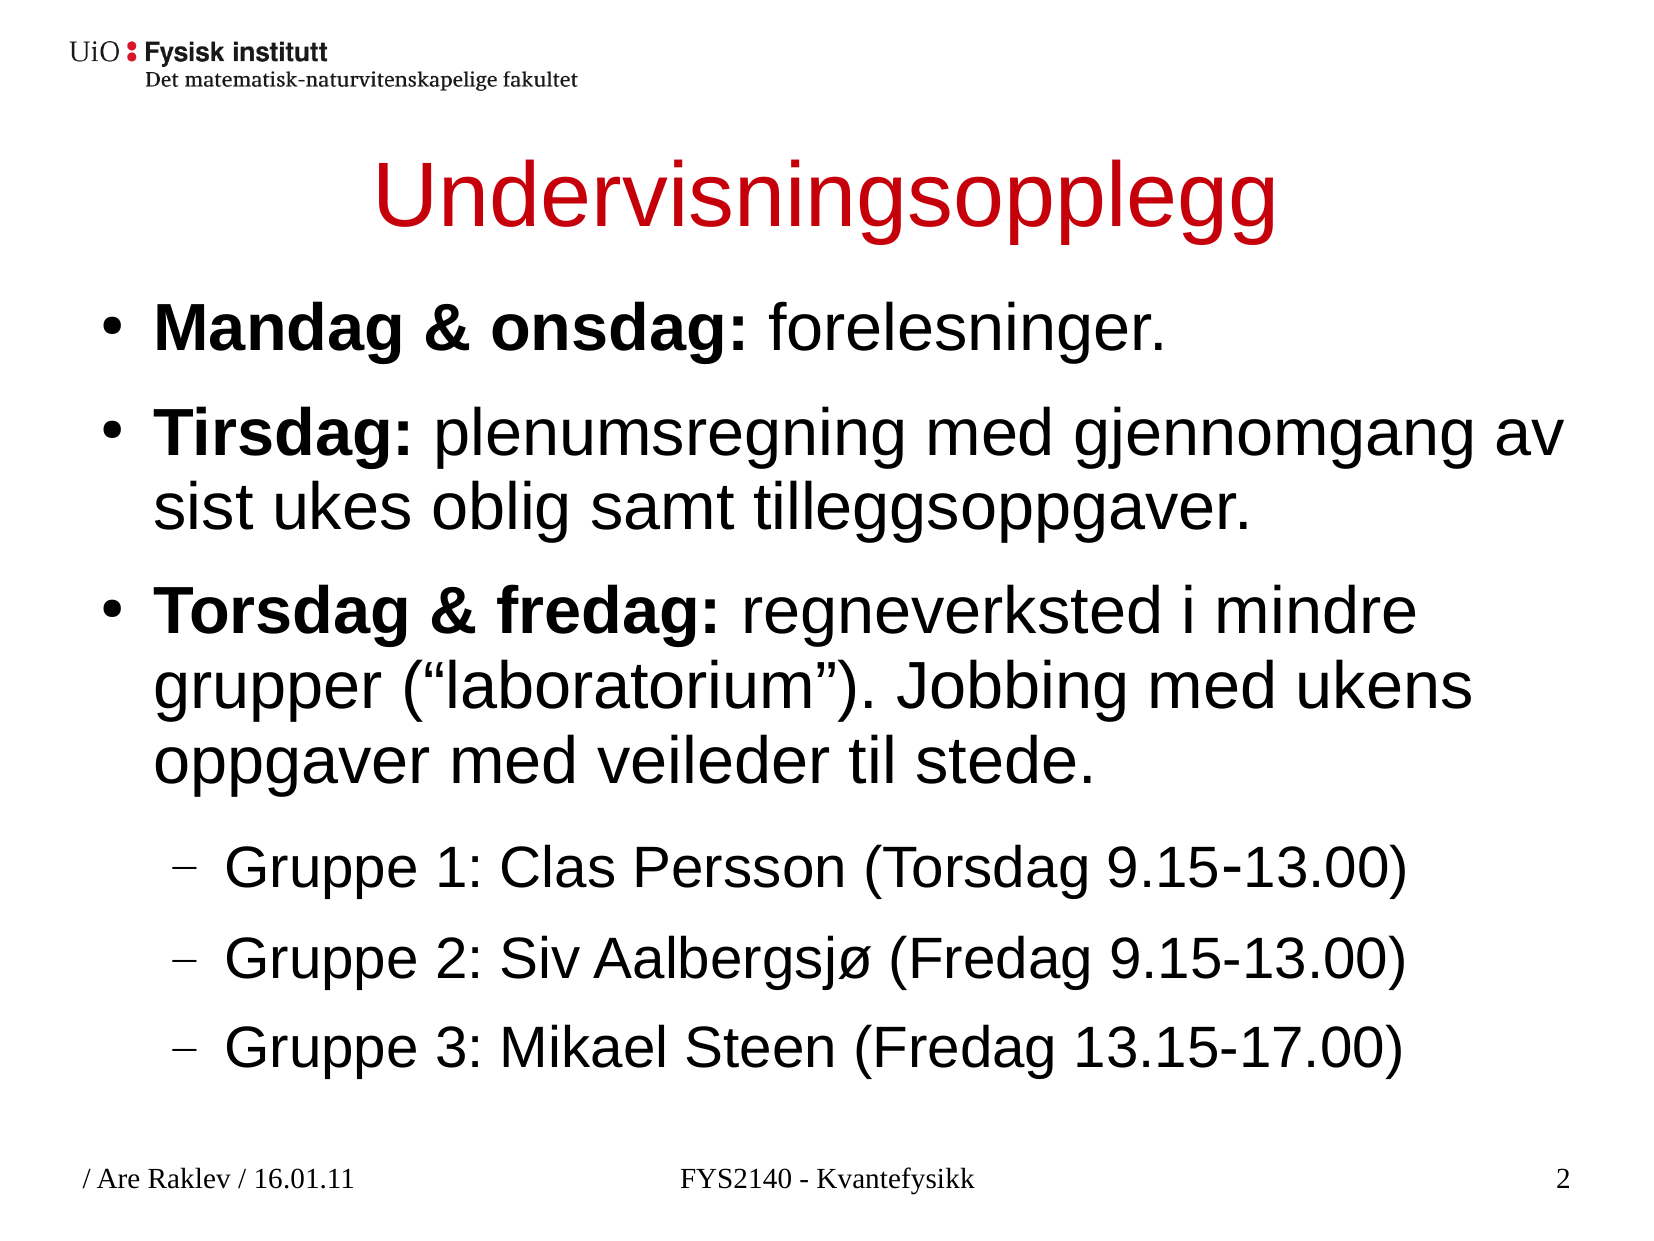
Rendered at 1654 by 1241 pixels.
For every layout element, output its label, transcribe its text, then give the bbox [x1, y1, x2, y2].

title Undervisningsopplegg [82, 90, 1571, 290]
list Mandag & onsdag: forelesninger. Tirsdag: plenumsregning med gjennomgang av sist ukes oblig samt tilleggsoppgaver. Torsdag & fredag: regneverksted i mindre grupper (“laboratorium”). Jobbing med ukens oppgaver med veileder til stede. Gruppe 1: Clas Persson (Torsdag 9.15-13.00) Gruppe 2: Siv Aalbergsjø (Fredag 9.15-13.00) Gruppe 3: Mikael Steen (Fredag 13.15-17.00) [82, 290, 1571, 1094]
picture [68, 37, 581, 93]
